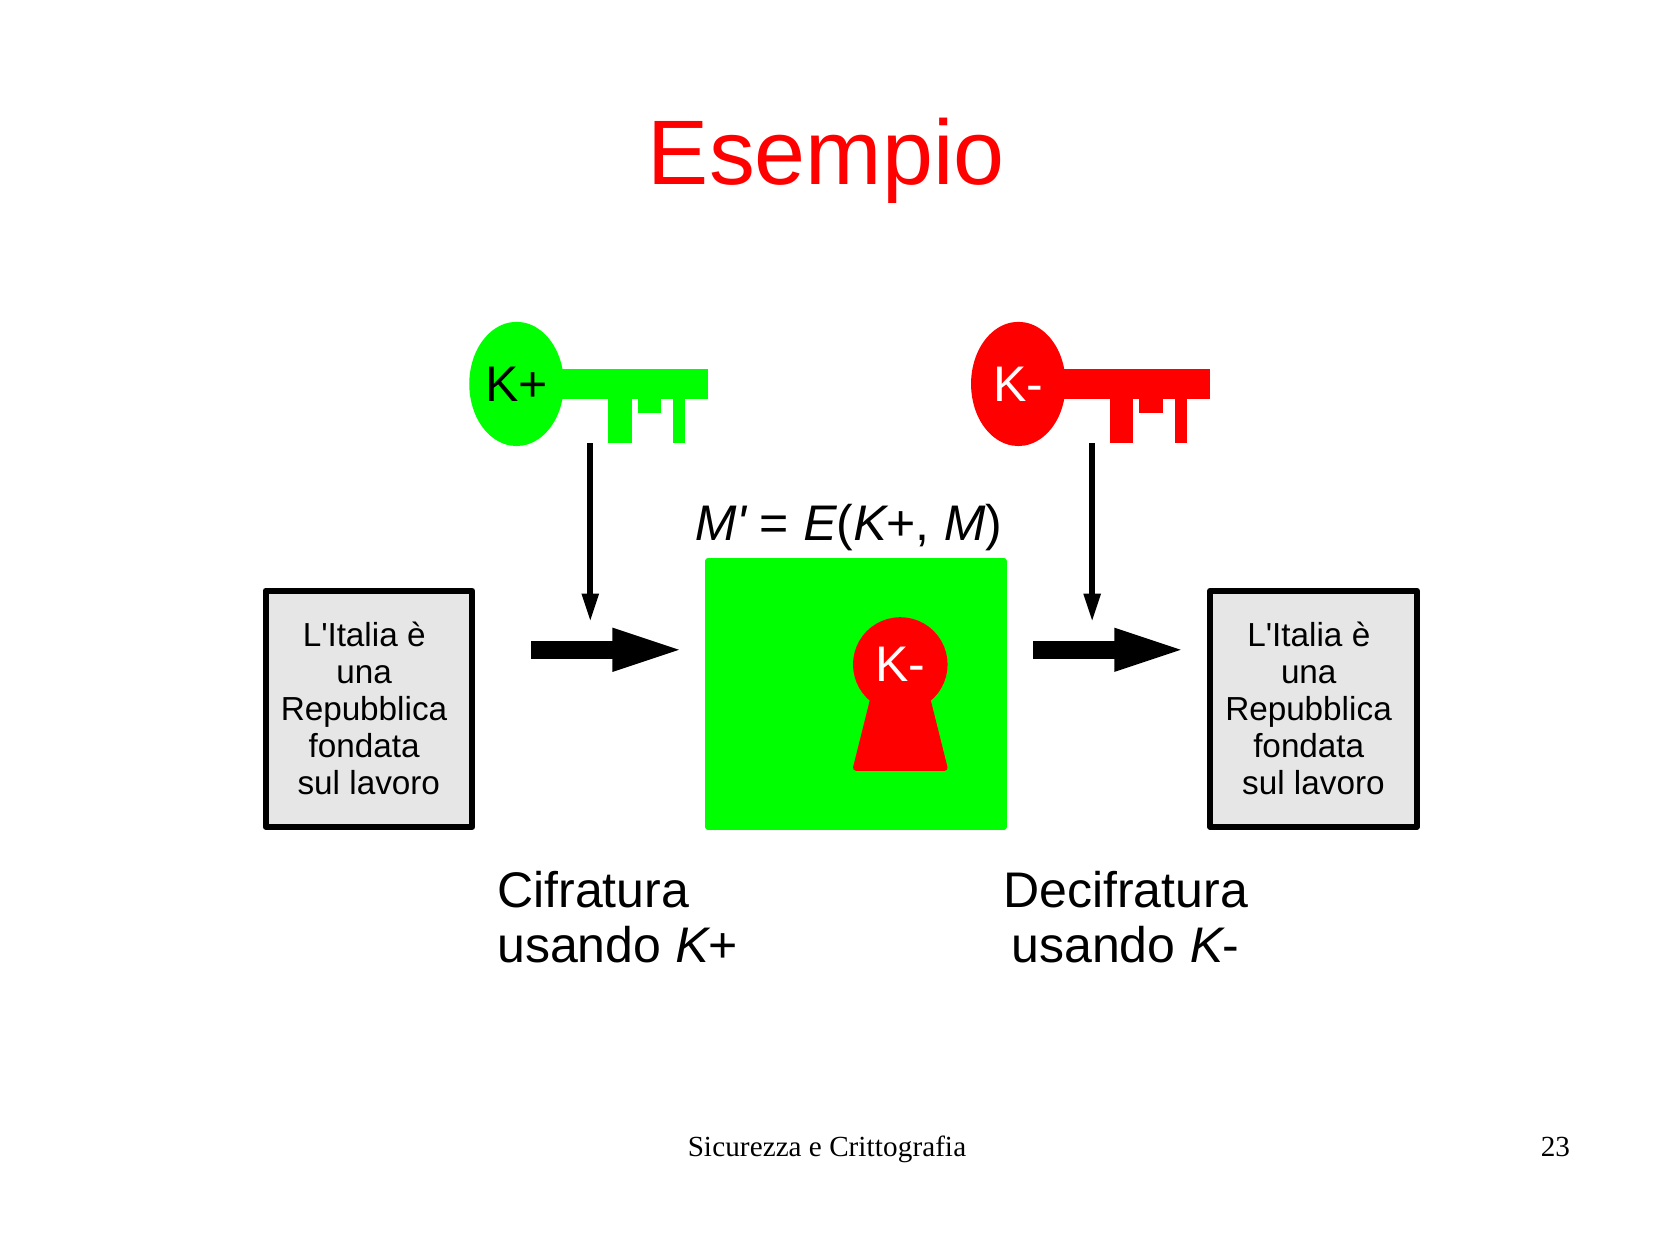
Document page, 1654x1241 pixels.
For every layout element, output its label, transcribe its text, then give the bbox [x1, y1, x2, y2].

text_box [708, 561, 1004, 827]
title Esempio [82, 49, 1571, 257]
text_box L'Italia è una Repubblica fondata sul lavoro [1210, 590, 1417, 827]
text_box K- [856, 620, 945, 709]
text_box Decifratura usando K- [1003, 862, 1276, 1051]
text_box K- [974, 324, 1063, 444]
text_box M' = E(K+, M) [694, 495, 1003, 552]
text_box Cifratura usando K+ [497, 862, 738, 975]
text_box K+ [472, 324, 561, 444]
text_box L'Italia è una Repubblica fondata sul lavoro [265, 590, 473, 827]
